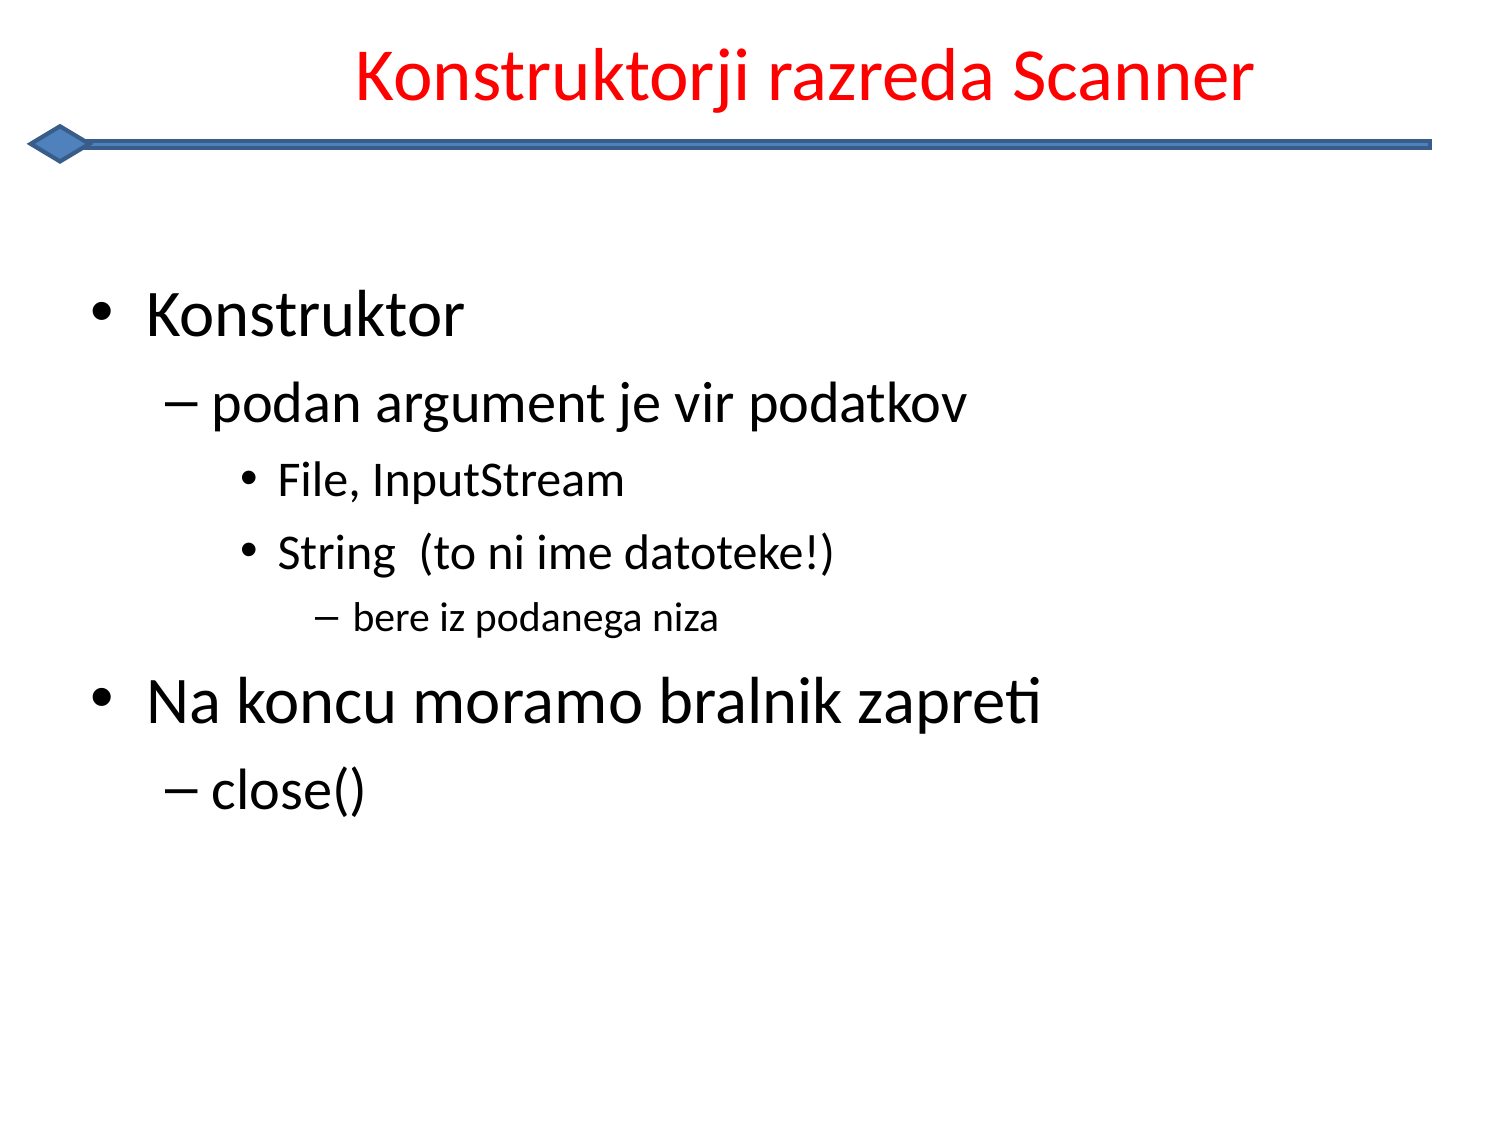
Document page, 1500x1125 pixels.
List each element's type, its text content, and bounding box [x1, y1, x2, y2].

title Konstruktorji razreda Scanner [112, 0, 1500, 141]
list Konstruktor podan argument je vir podatkov File, InputStream String (to ni ime datoteke!) bere iz podanega niza Na koncu moramo bralnik zapreti close() [75, 262, 1426, 1006]
